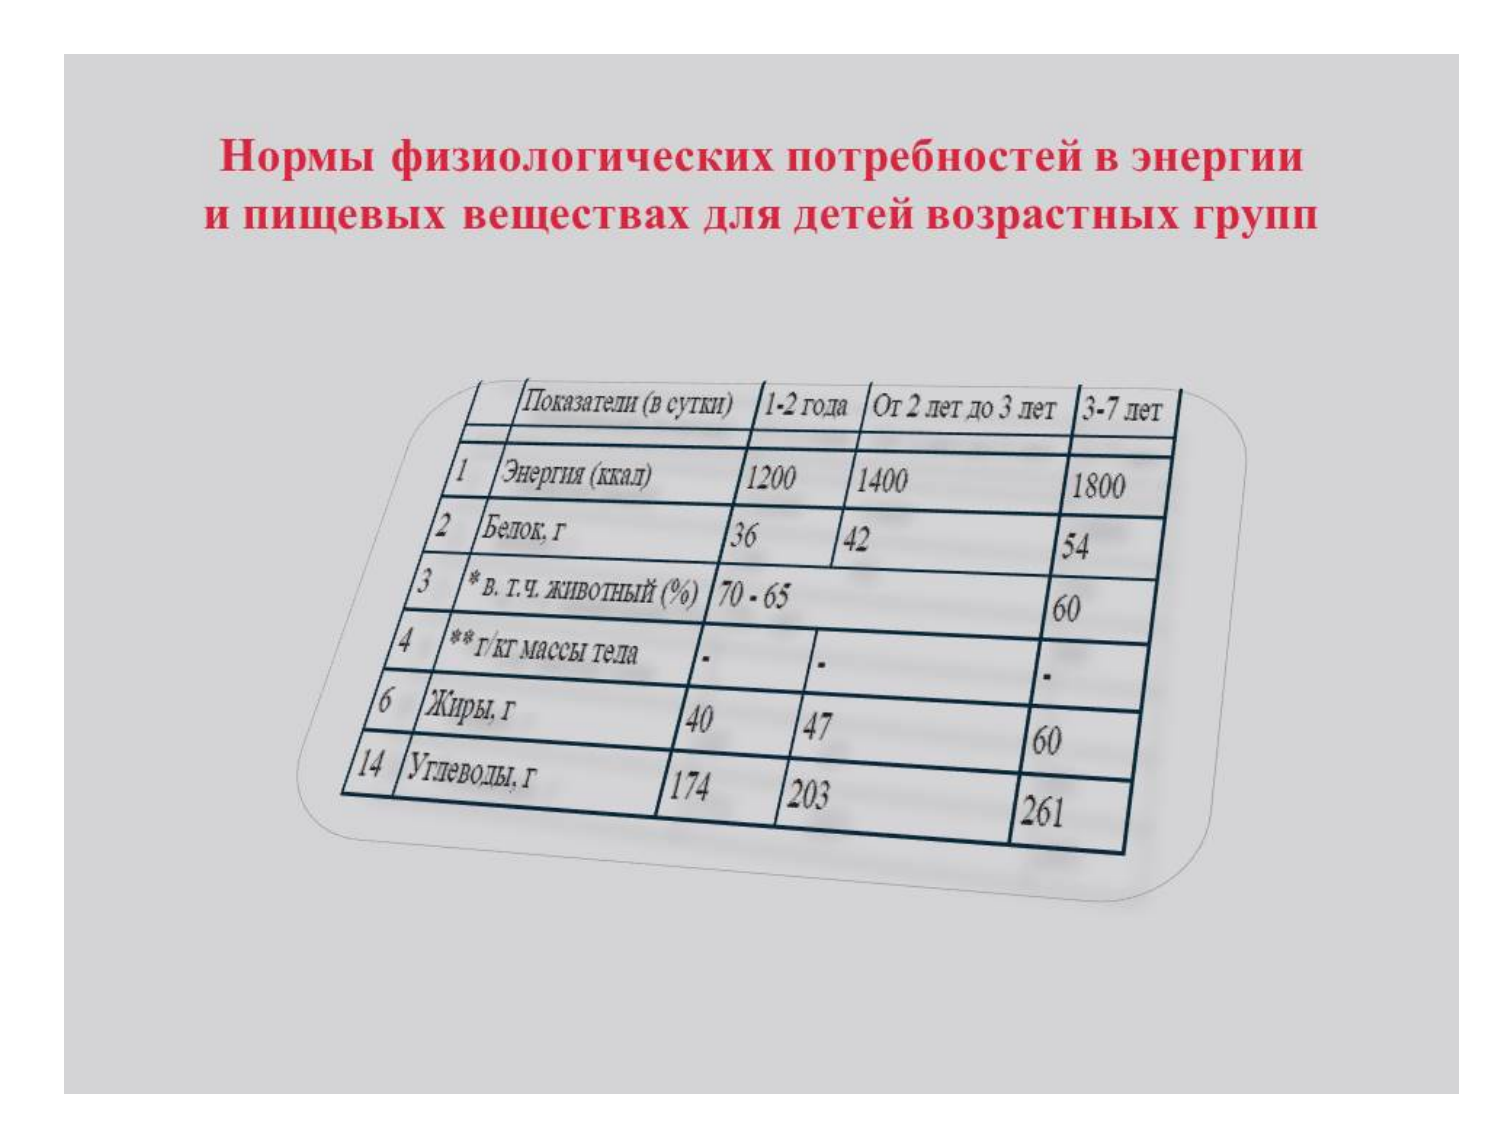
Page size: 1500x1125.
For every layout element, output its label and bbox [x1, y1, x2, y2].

picture [64, 54, 1459, 1094]
